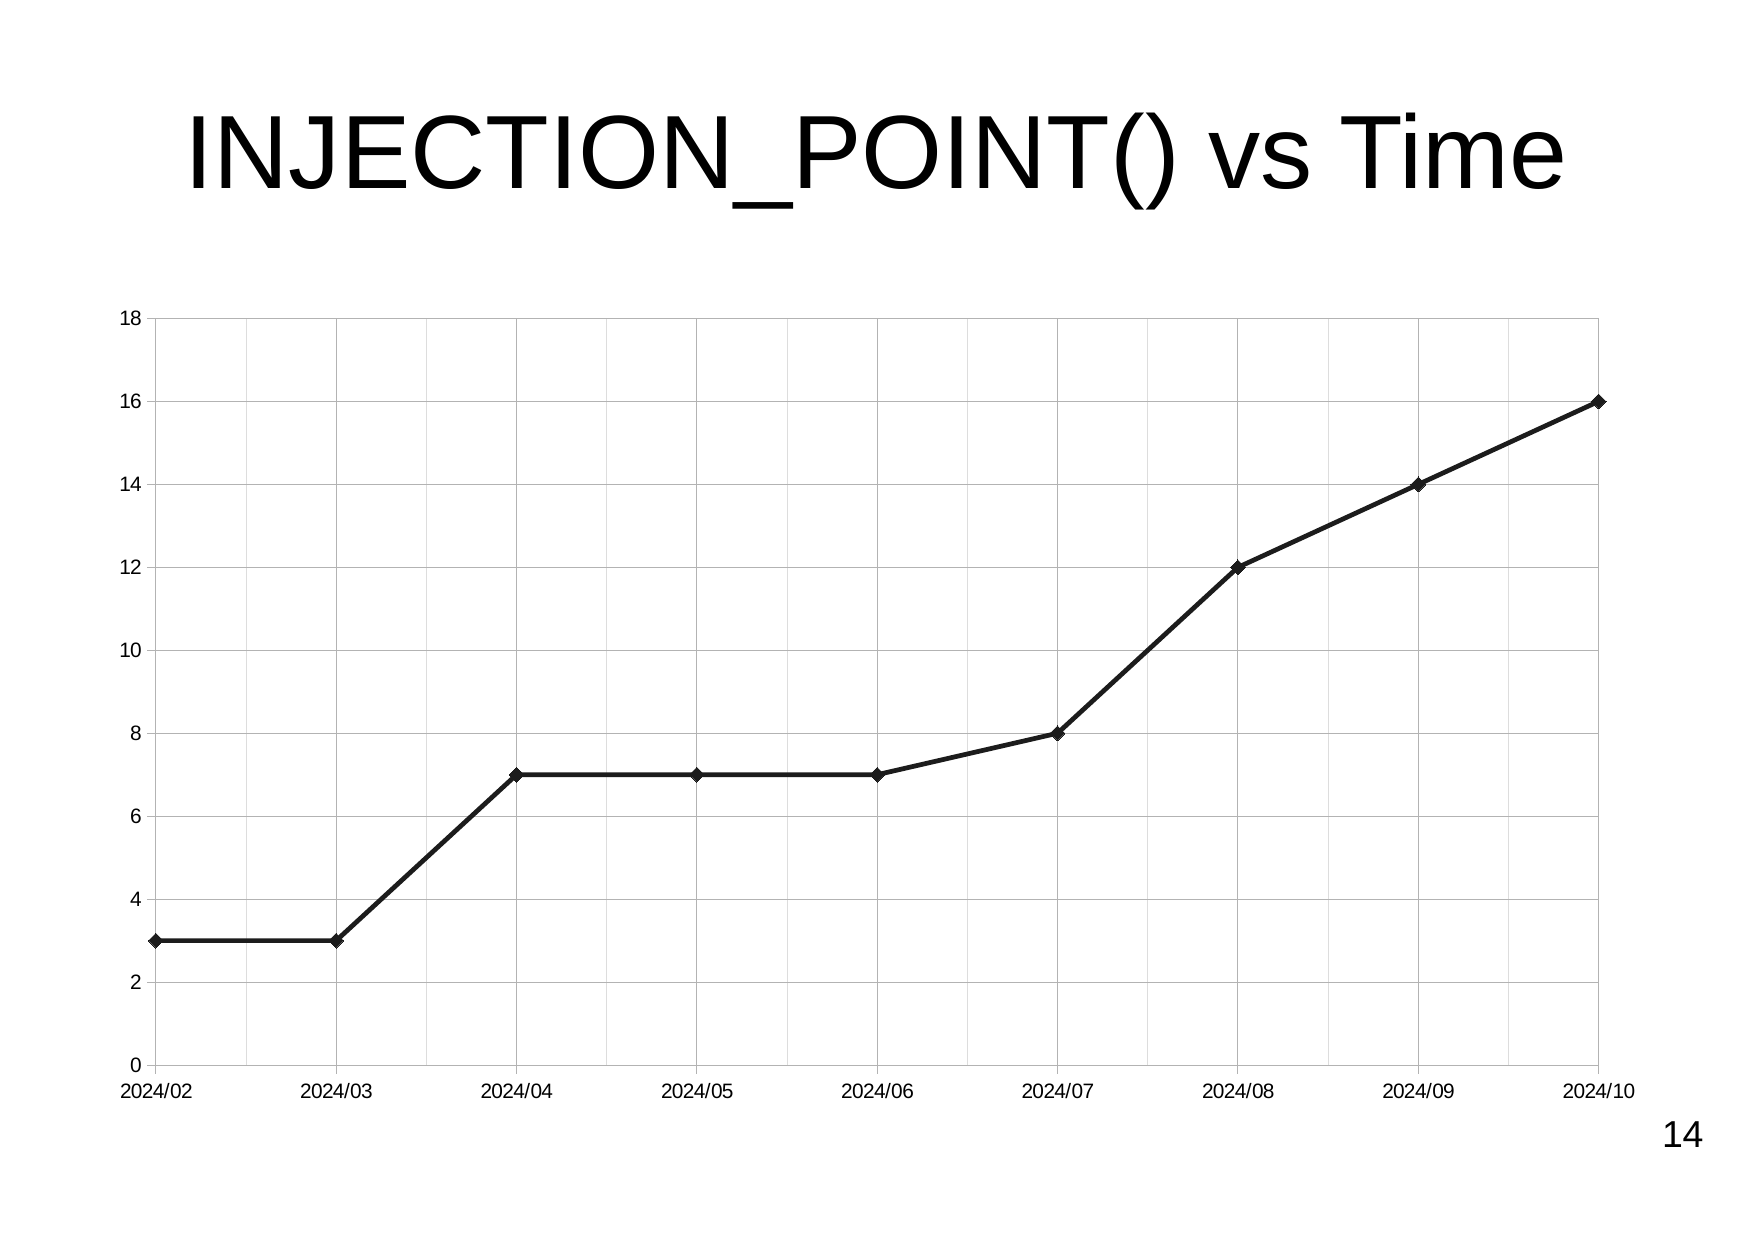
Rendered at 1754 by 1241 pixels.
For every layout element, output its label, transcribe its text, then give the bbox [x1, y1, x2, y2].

title INJECTION_POINT() vs Time [87, 49, 1667, 257]
text_box <number> [1447, 1106, 1719, 1201]
chart [87, 290, 1667, 1120]
